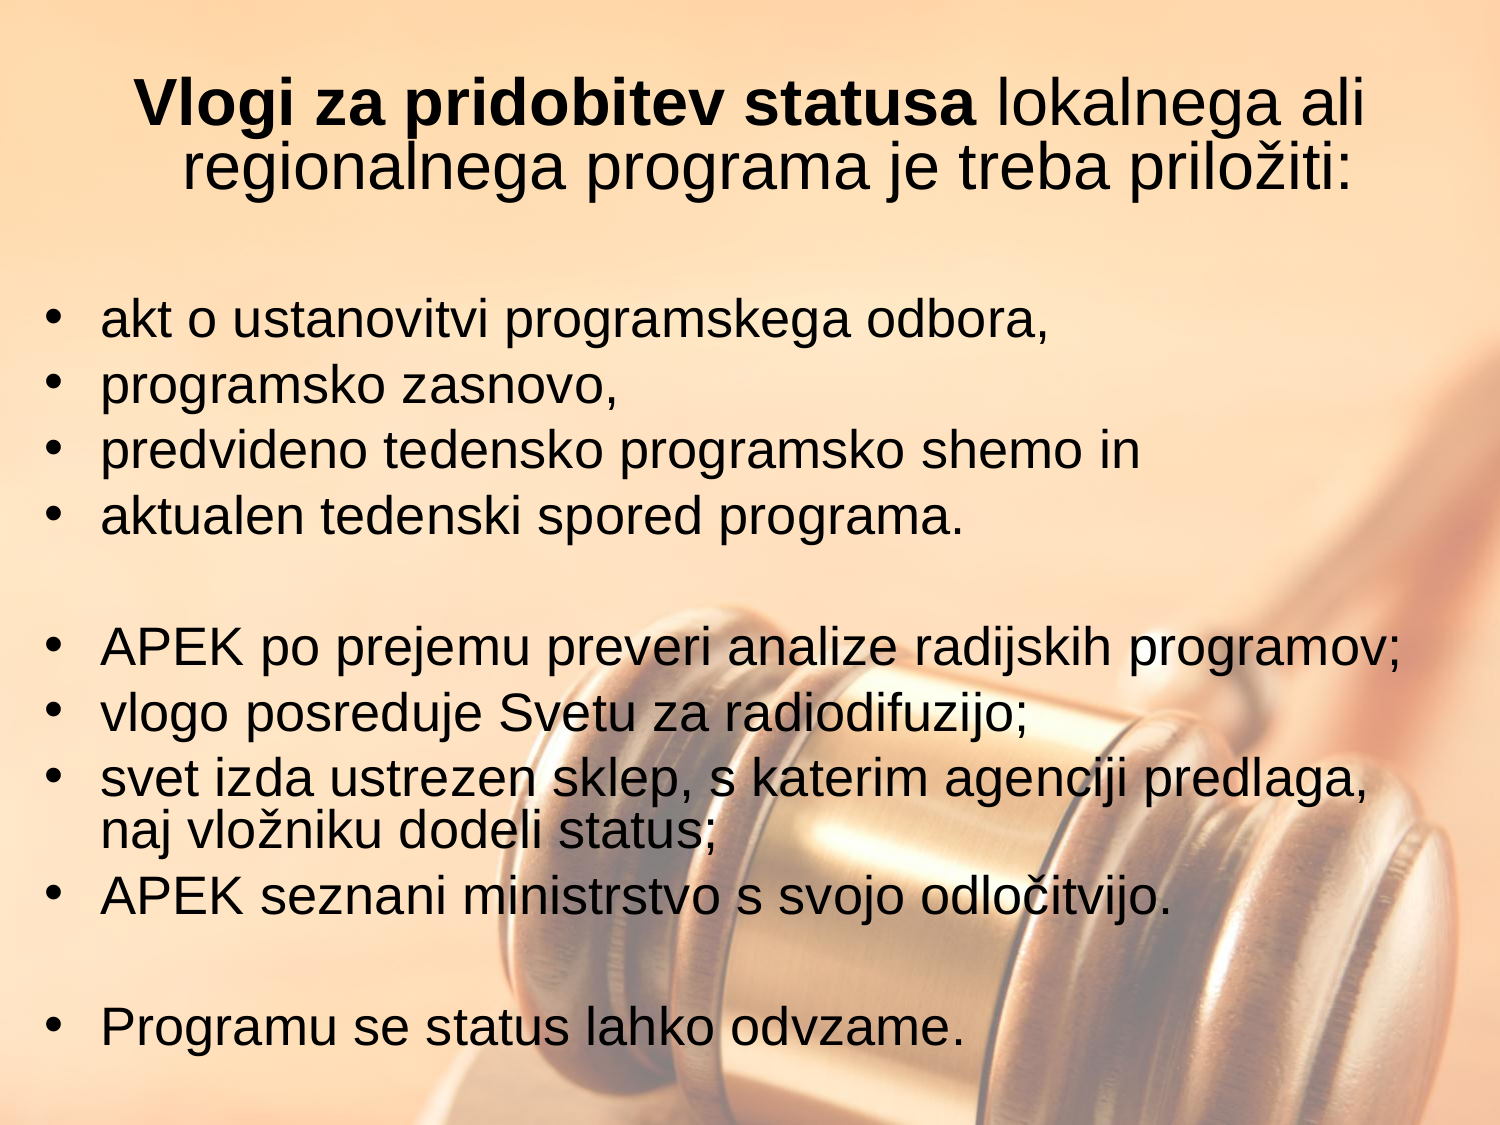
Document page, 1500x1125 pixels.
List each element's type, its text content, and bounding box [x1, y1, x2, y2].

list Vlogi za pridobitev statusa lokalnega ali regionalnega programa je treba priložiti: akt o ustanovitvi programskega odbora, programsko zasnovo, predvideno tedensko programsko shemo in aktualen tedenski spored programa. APEK po prejemu preveri analize radijskih programov; vlogo posreduje Svetu za radiodifuzijo; svet izda ustrezen sklep, s katerim agenciji predlaga, naj vložniku dodeli status; APEK seznani ministrstvo s svojo odločitvijo. Programu se status lahko odvzame. [29, 66, 1471, 1125]
picture [0, 0, 1500, 1125]
